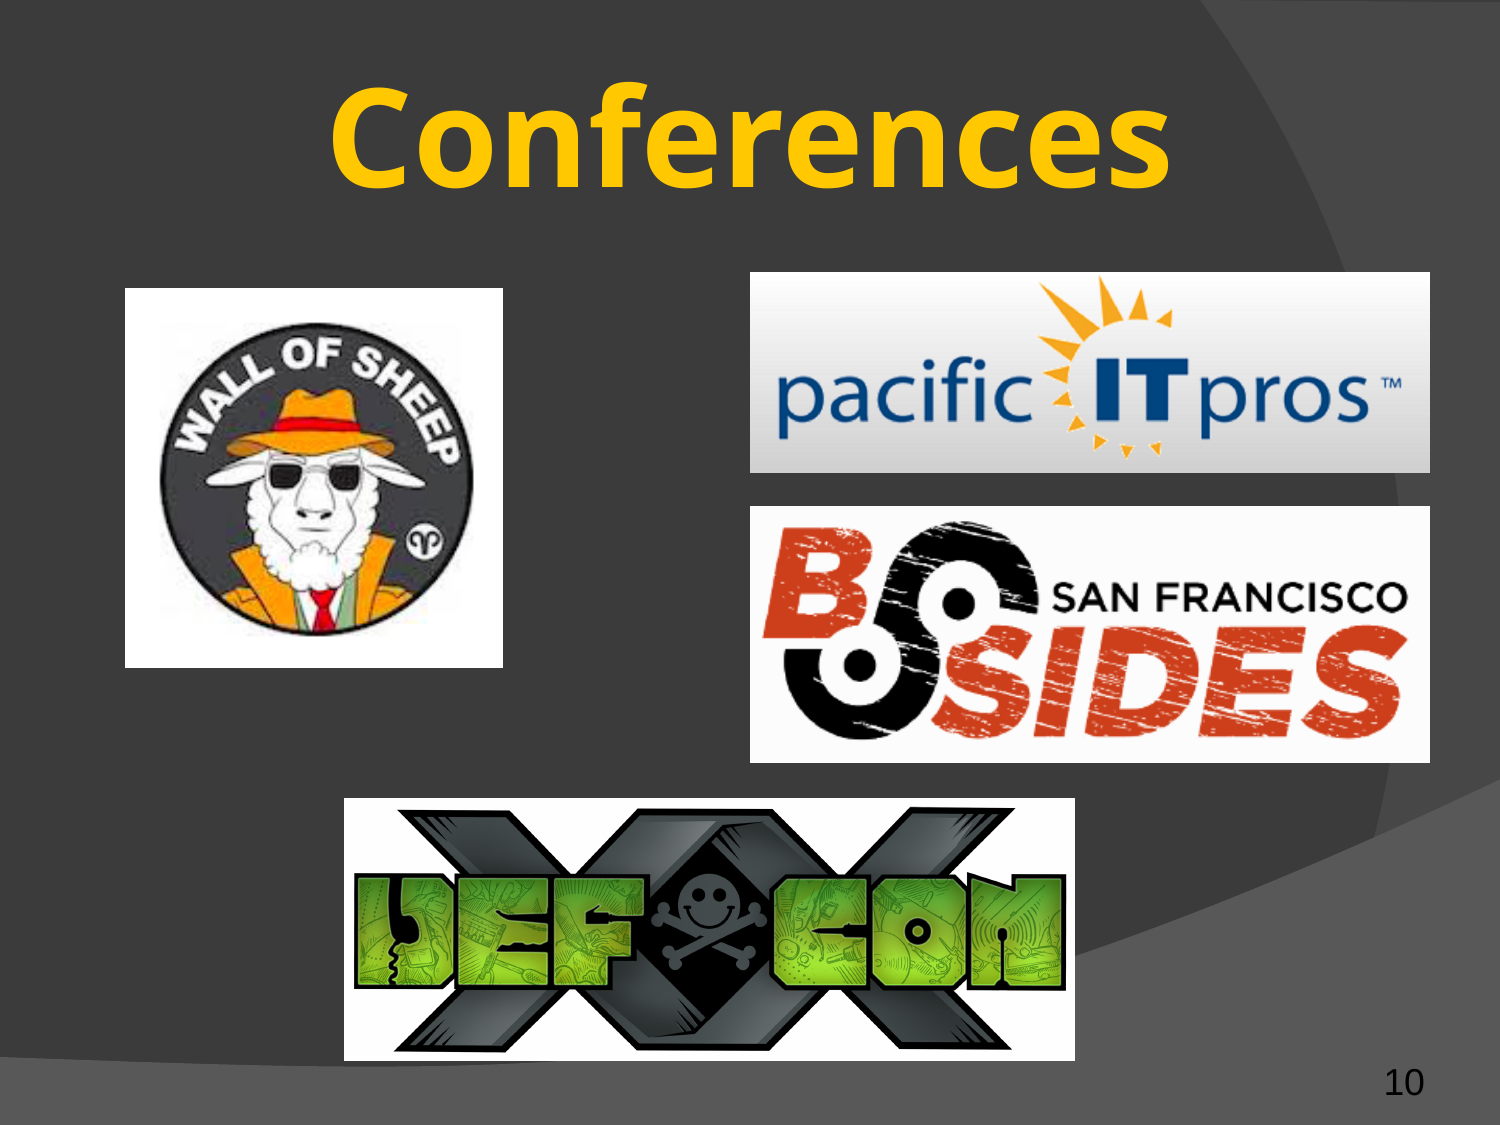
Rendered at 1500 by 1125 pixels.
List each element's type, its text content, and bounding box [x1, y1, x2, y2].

text_box 10 [1074, 1057, 1425, 1104]
picture [125, 288, 503, 668]
picture [344, 798, 1075, 1061]
picture [750, 506, 1430, 763]
picture [750, 272, 1430, 473]
title Conferences [75, 50, 1425, 238]
